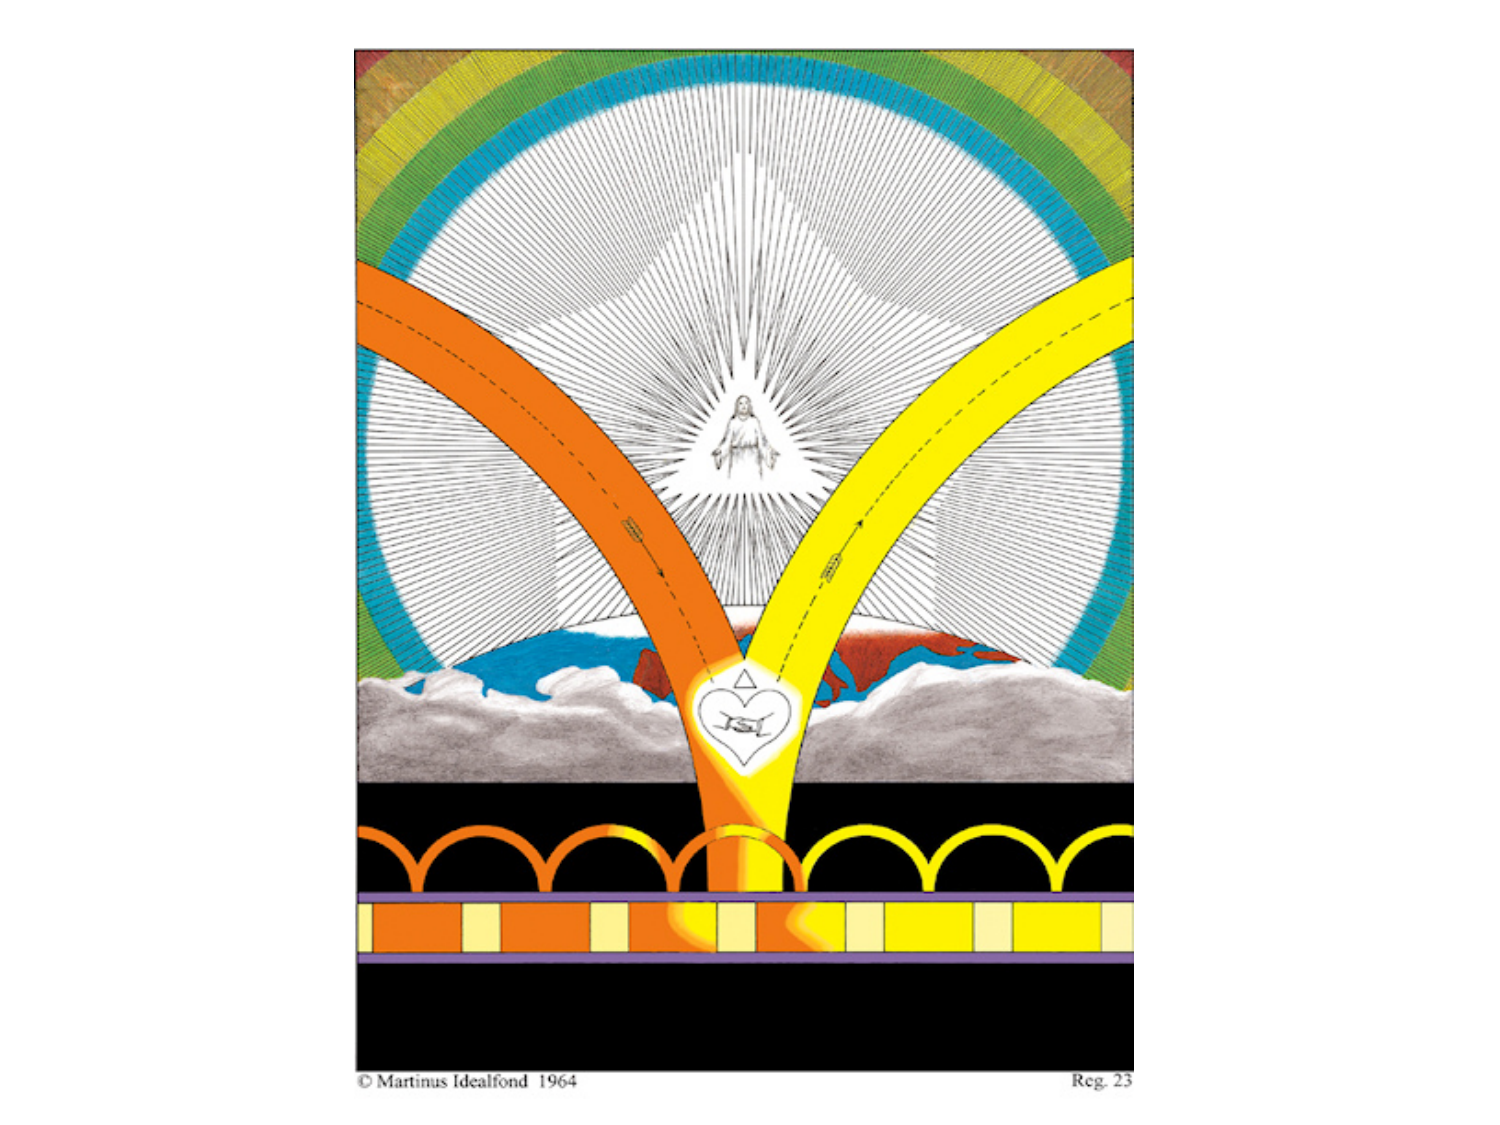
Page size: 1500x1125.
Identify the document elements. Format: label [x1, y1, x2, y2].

picture [354, 47, 1134, 1099]
